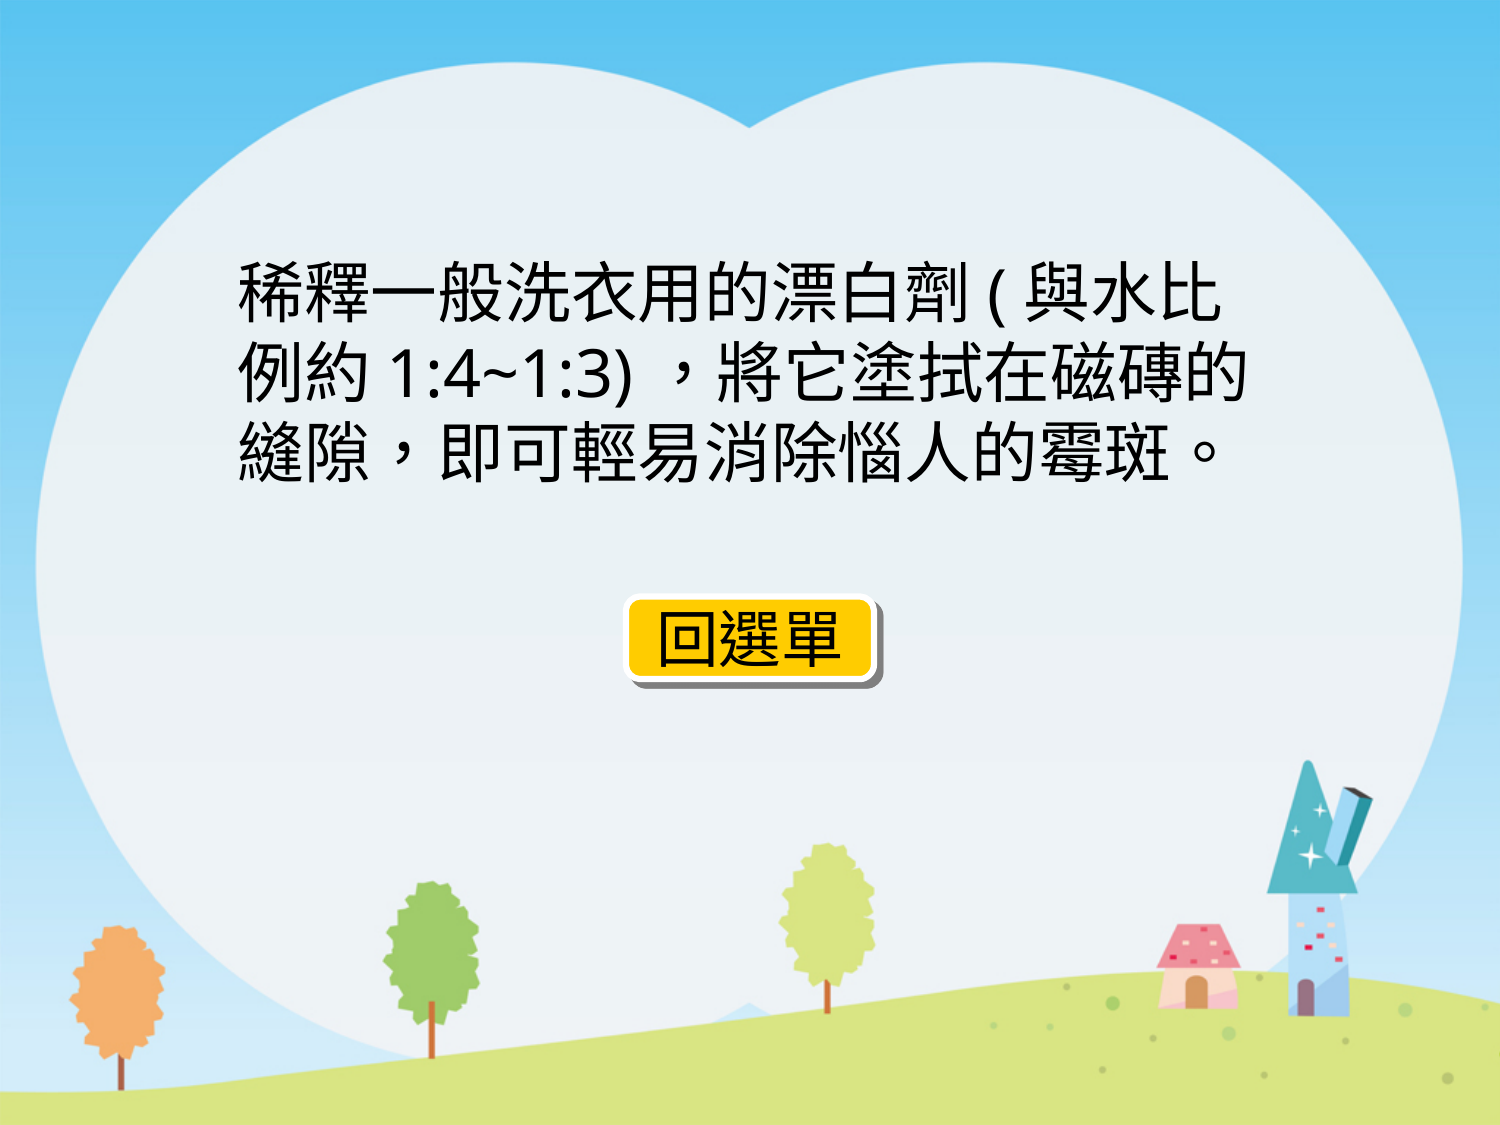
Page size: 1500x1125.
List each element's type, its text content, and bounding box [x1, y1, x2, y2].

text_box 稀釋一般洗衣用的漂白劑(與水比例約1:4~1:3)，將它塗拭在磁磚的縫隙，即可輕易消除惱人的霉斑。 [222, 243, 1298, 499]
picture [0, 0, 1500, 1125]
text_box 回選單 [625, 596, 874, 680]
